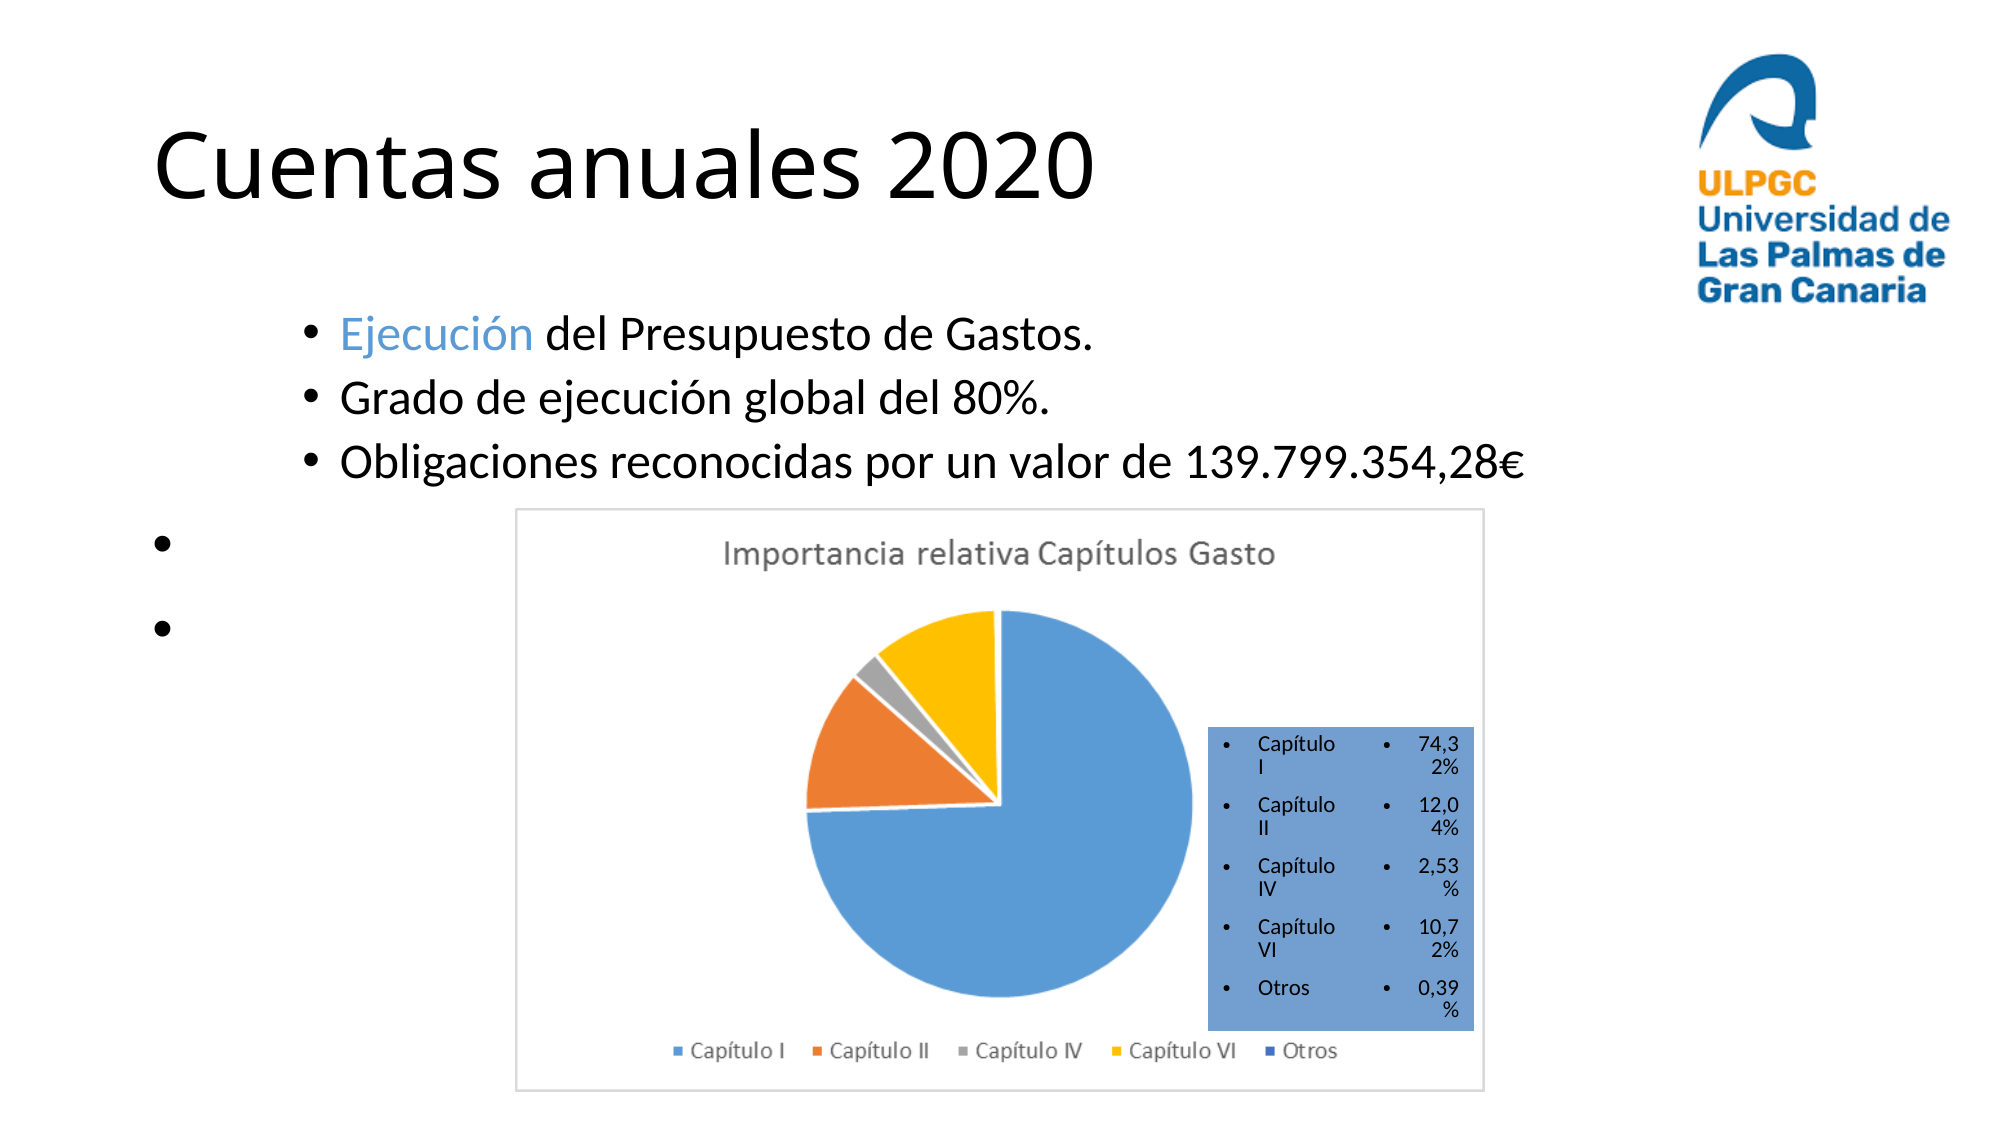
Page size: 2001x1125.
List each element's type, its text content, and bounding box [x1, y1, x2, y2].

picture [1648, 4, 2000, 355]
table_cell 12,04% [1362, 788, 1474, 849]
table_cell Capítulo VI [1208, 910, 1362, 970]
table_cell 2,53% [1362, 849, 1474, 910]
table_header 74,32% [1362, 727, 1474, 788]
table_cell 10,72% [1362, 910, 1474, 970]
title Cuentas anuales 2020 [137, 59, 1648, 278]
table_cell 0,39% [1362, 970, 1474, 1031]
list Ejecución del Presupuesto de Gastos. Grado de ejecución global del 80%. Obligaciones reconocidas por un valor de 139.799.354,28€ [137, 299, 1863, 1014]
picture [515, 508, 1485, 1092]
table_cell Capítulo II [1208, 788, 1362, 849]
table_cell Otros [1208, 970, 1362, 1031]
table_cell Capítulo IV [1208, 849, 1362, 910]
table_header Capítulo I [1208, 727, 1362, 788]
